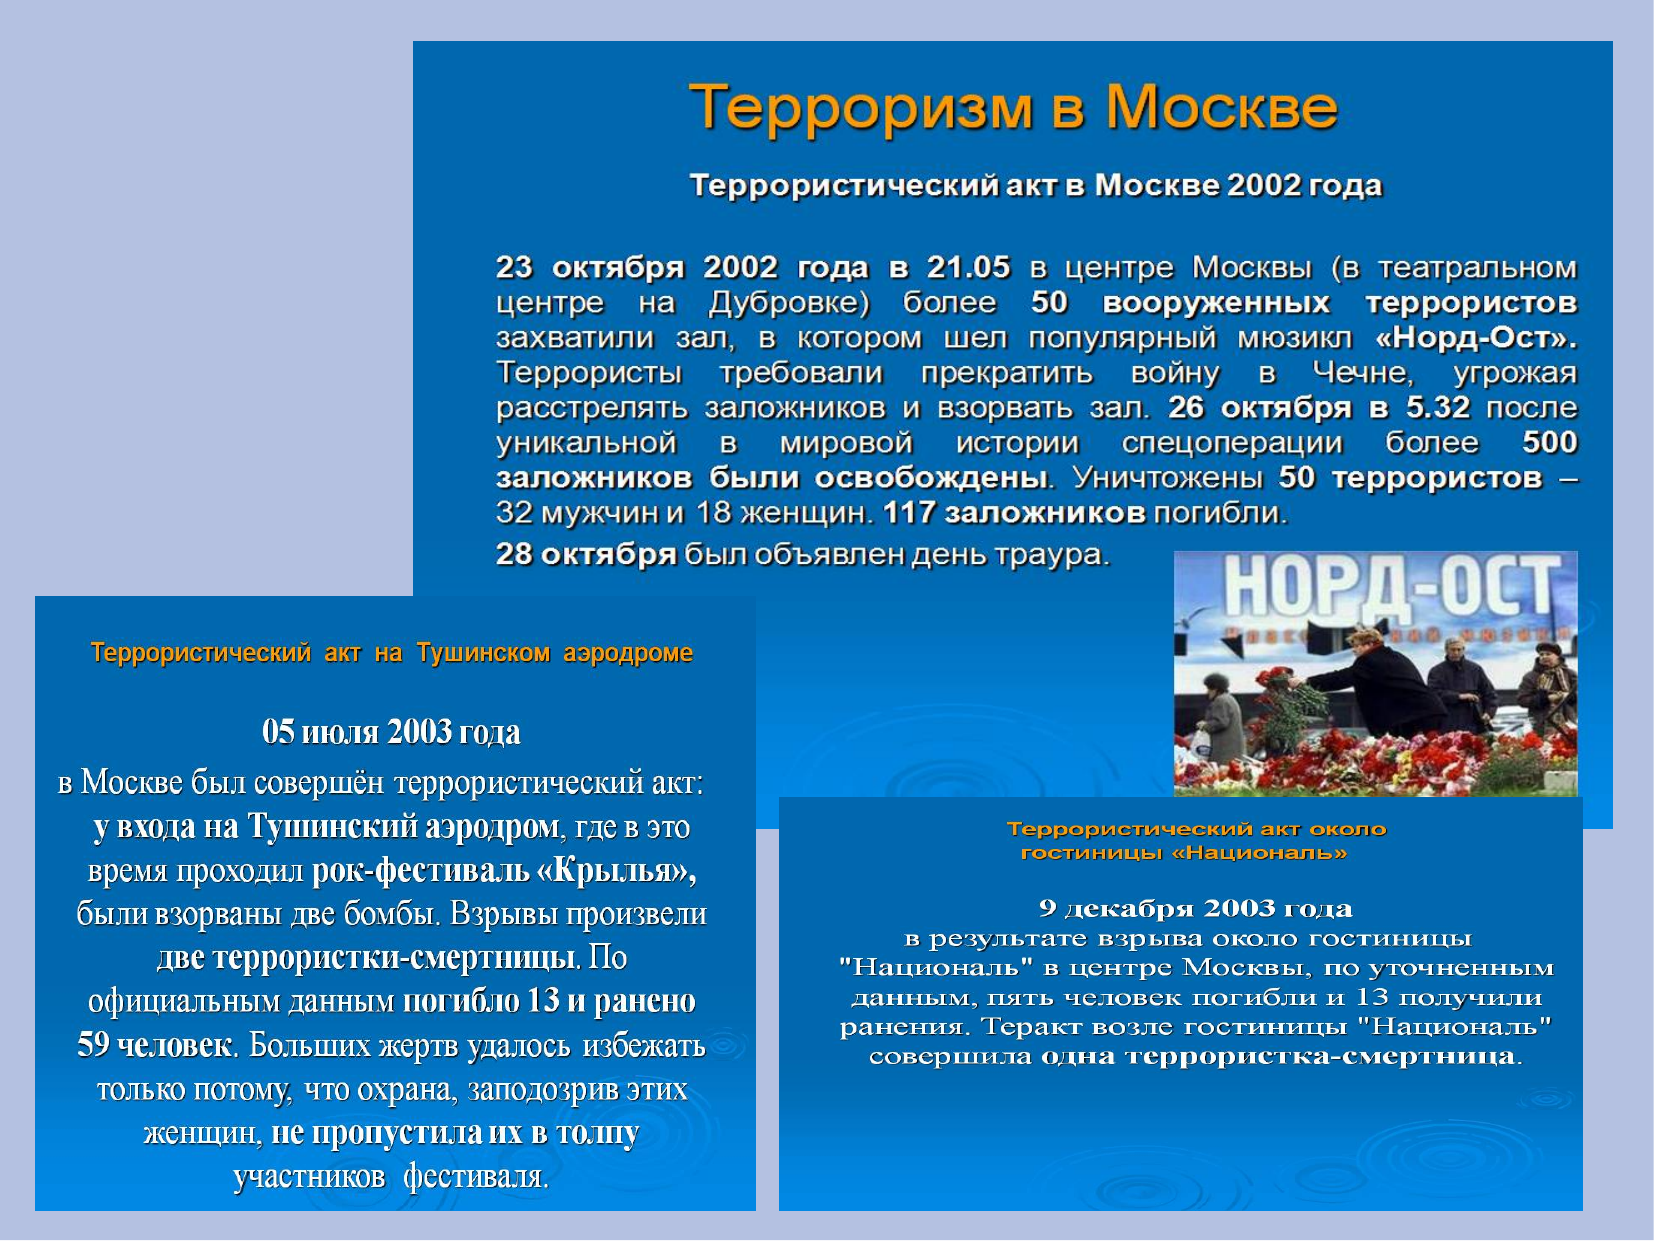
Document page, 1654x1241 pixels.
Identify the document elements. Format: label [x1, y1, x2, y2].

picture [35, 41, 1613, 1211]
